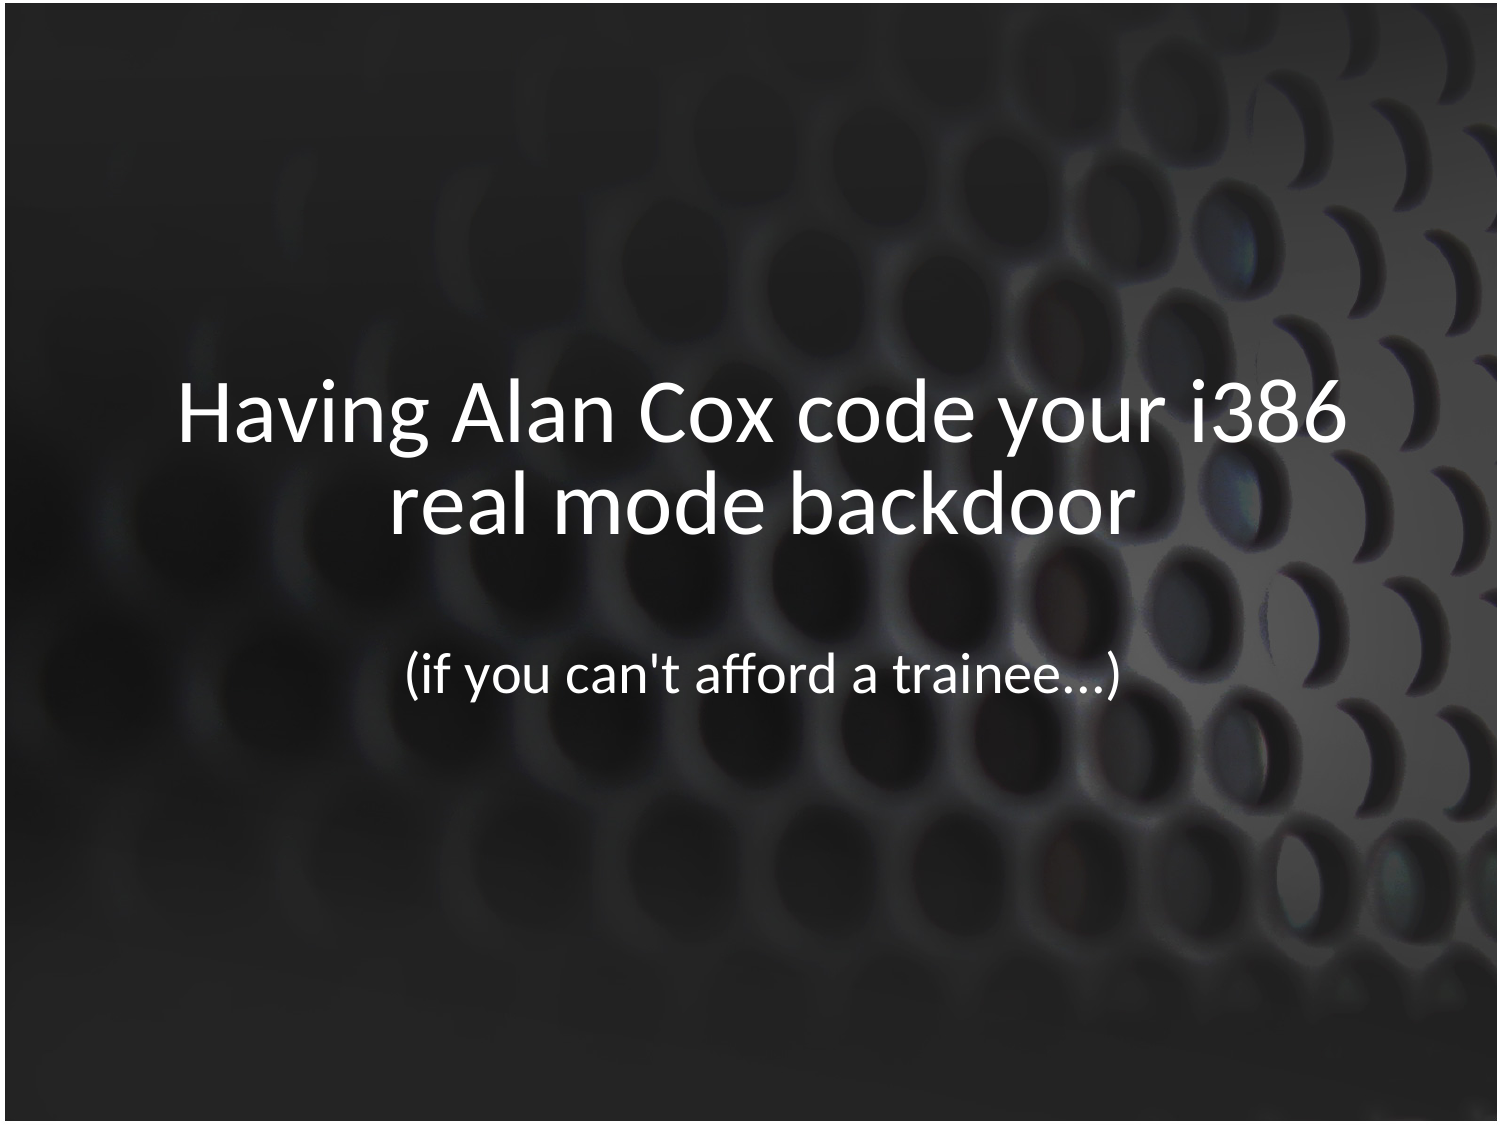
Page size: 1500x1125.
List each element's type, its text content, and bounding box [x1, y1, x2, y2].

title Having Alan Cox code your i386 real mode backdoor (if you can't afford a trainee...) [88, 329, 1439, 753]
picture [0, 0, 1500, 1125]
